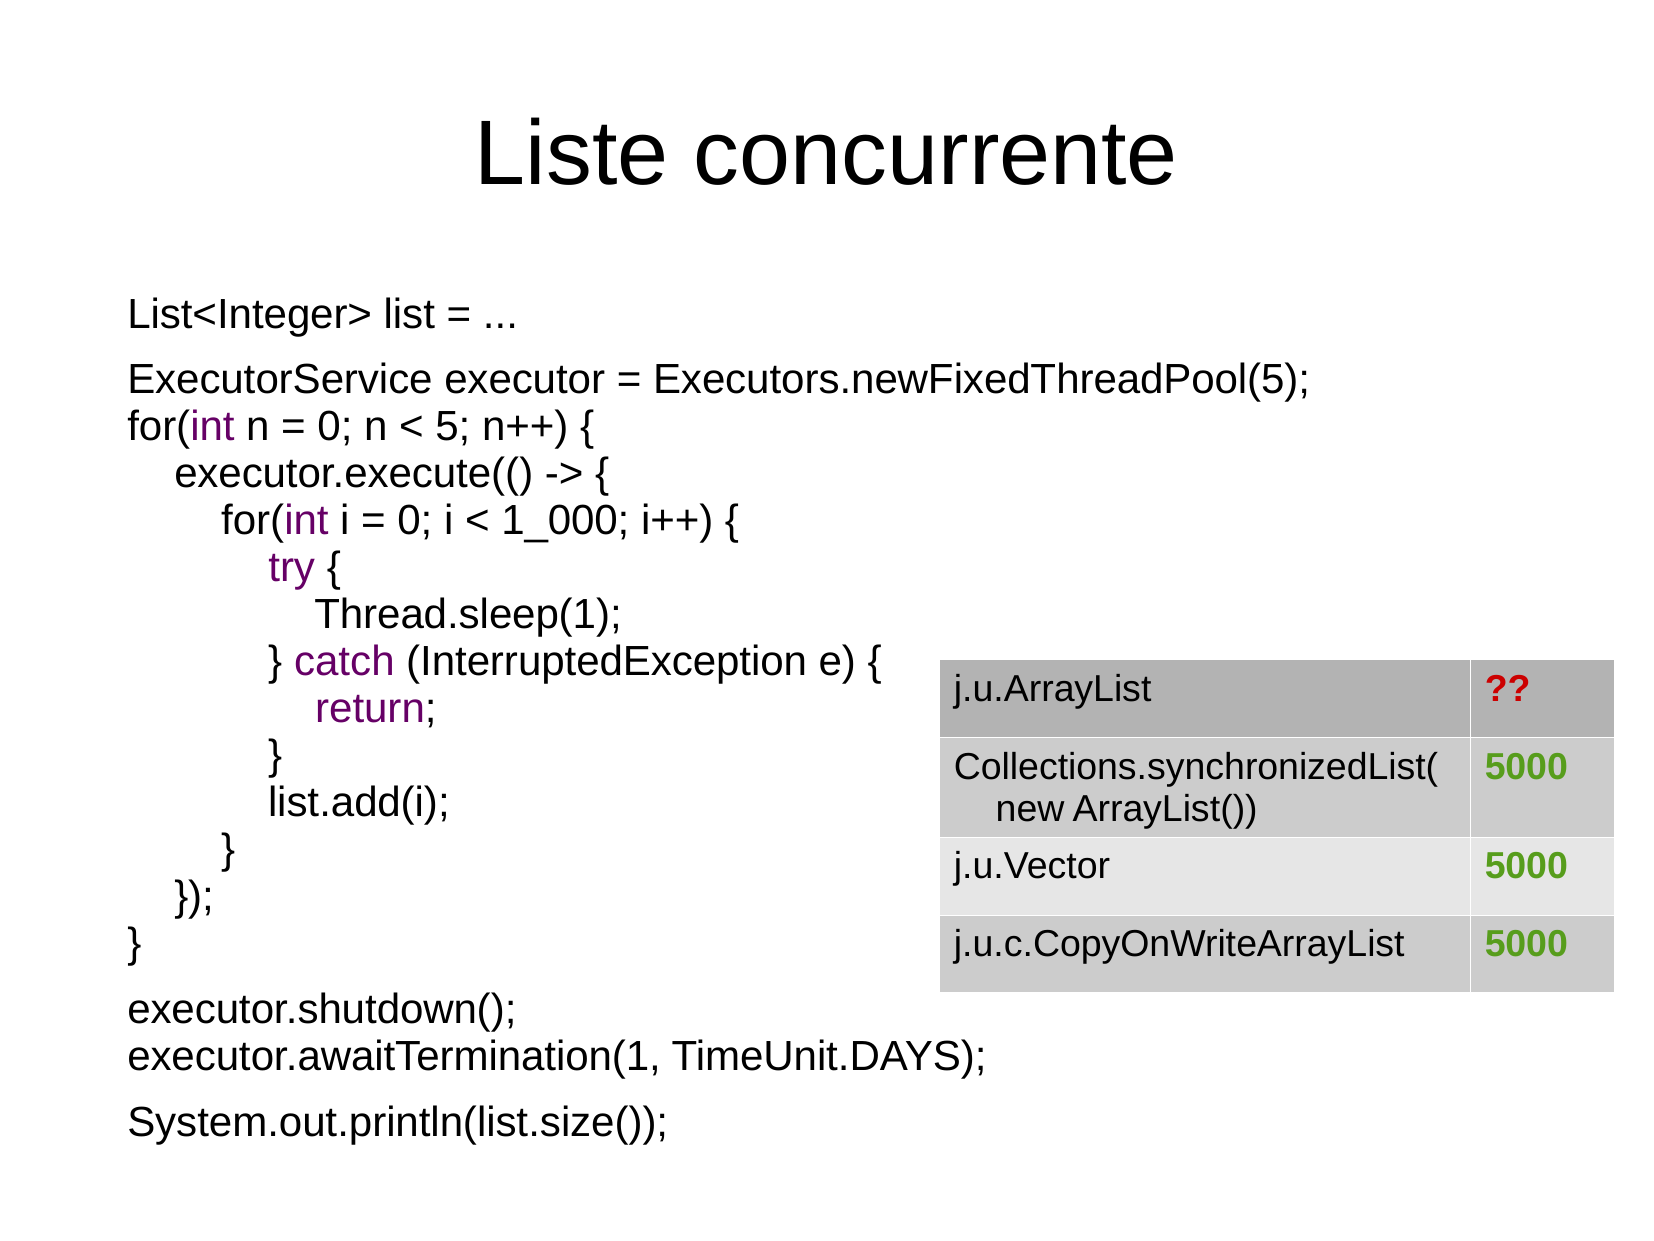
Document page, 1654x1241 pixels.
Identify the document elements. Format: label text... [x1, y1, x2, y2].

table_header j.u.ArrayList [940, 660, 1470, 737]
table_cell 5000 [1471, 838, 1614, 915]
table_cell Collections.synchronizedList( new ArrayList()) [940, 738, 1470, 837]
table_header ?? [1471, 660, 1614, 737]
table_cell 5000 [1471, 738, 1614, 837]
title Liste concurrente [82, 49, 1571, 257]
table_cell 5000 [1471, 916, 1614, 992]
list List<Integer> list = ... ExecutorService executor = Executors.newFixedThreadPool(5); for(int n = 0; n < 5; n++) { executor.execute(() -> { for(int i = 0; i < 1_000; i++) { try { Thread.sleep(1); } catch (InterruptedException e) { return; } list.add(i); } }); } executor.shutdown(); executor.awaitTermination(1, TimeUnit.DAYS); System.out.println(list.size()); [82, 290, 1571, 1156]
table_cell j.u.c.CopyOnWriteArrayList [940, 916, 1470, 992]
table_cell j.u.Vector [940, 838, 1470, 915]
